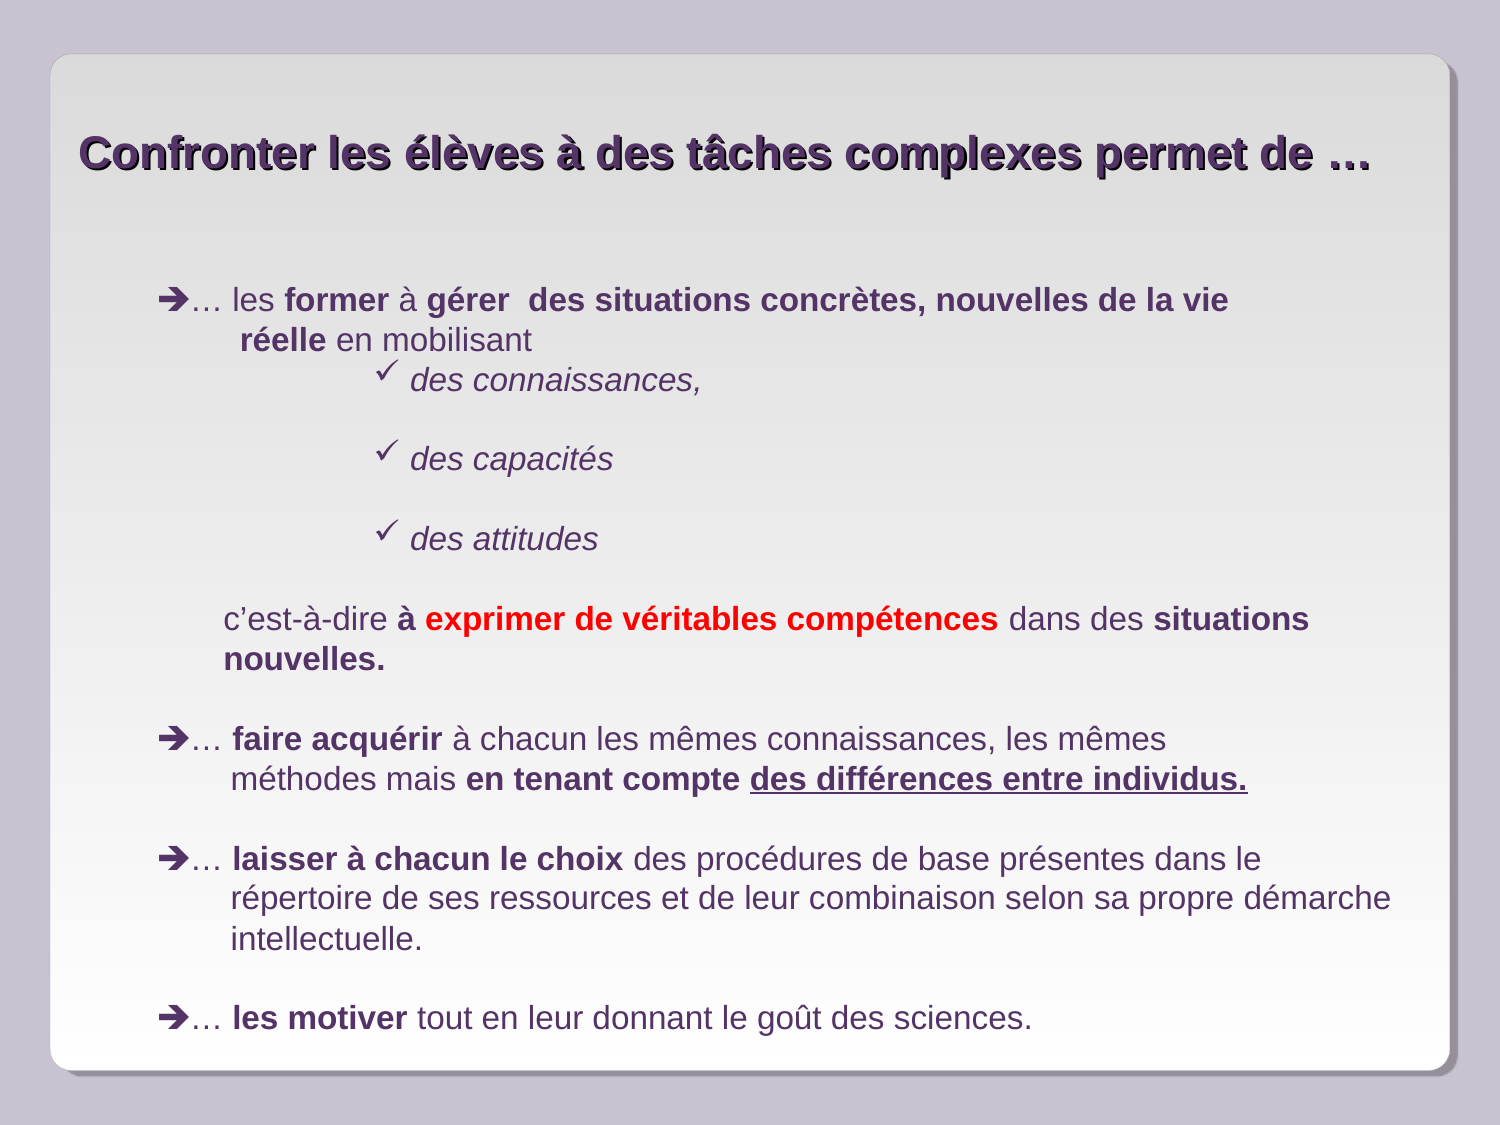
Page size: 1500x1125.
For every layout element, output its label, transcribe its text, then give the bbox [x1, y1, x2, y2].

text_box Confronter les élèves à des tâches complexes permet de … … les former à gérer des situations concrètes, nouvelles de la vie réelle en mobilisant des connaissances, des capacités des attitudes c’est-à-dire à exprimer de véritables compétences dans des situations nouvelles. … faire acquérir à chacun les mêmes connaissances, les mêmes méthodes mais en tenant compte des différences entre individus. … laisser à chacun le choix des procédures de base présentes dans le répertoire de ses ressources et de leur combinaison selon sa propre démarche intellectuelle. … les motiver tout en leur donnant le goût des sciences. [58, 70, 1418, 1085]
